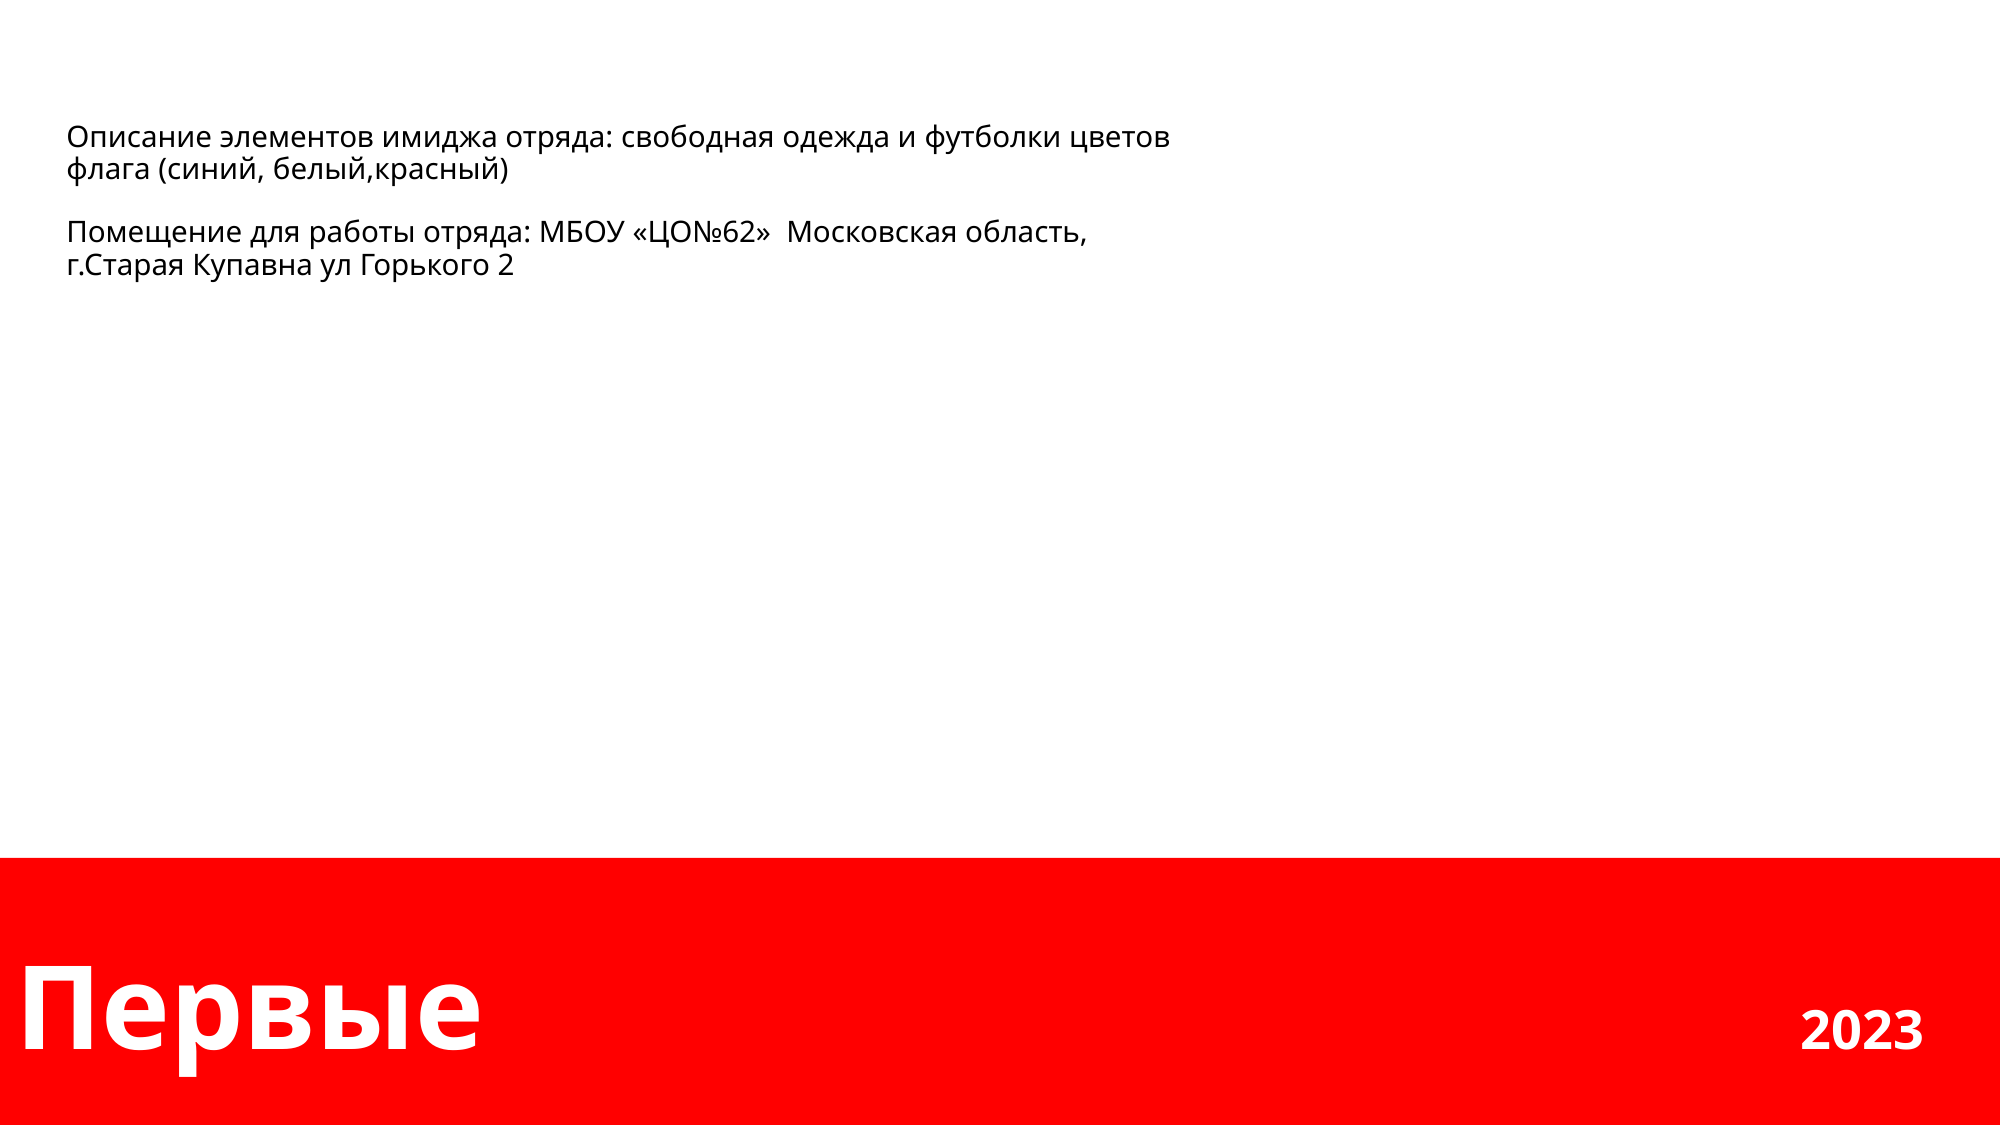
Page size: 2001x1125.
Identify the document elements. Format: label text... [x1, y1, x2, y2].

text_box Описание элементов имиджа отряда: свободная одежда и футболки цветов флага (синий, белый,красный) Помещение для работы отряда: МБОУ «ЦО№62» Московская область, г.Старая Купавна ул Горького 2 [51, 111, 1216, 707]
list Первые 2023 [0, 857, 2000, 1125]
